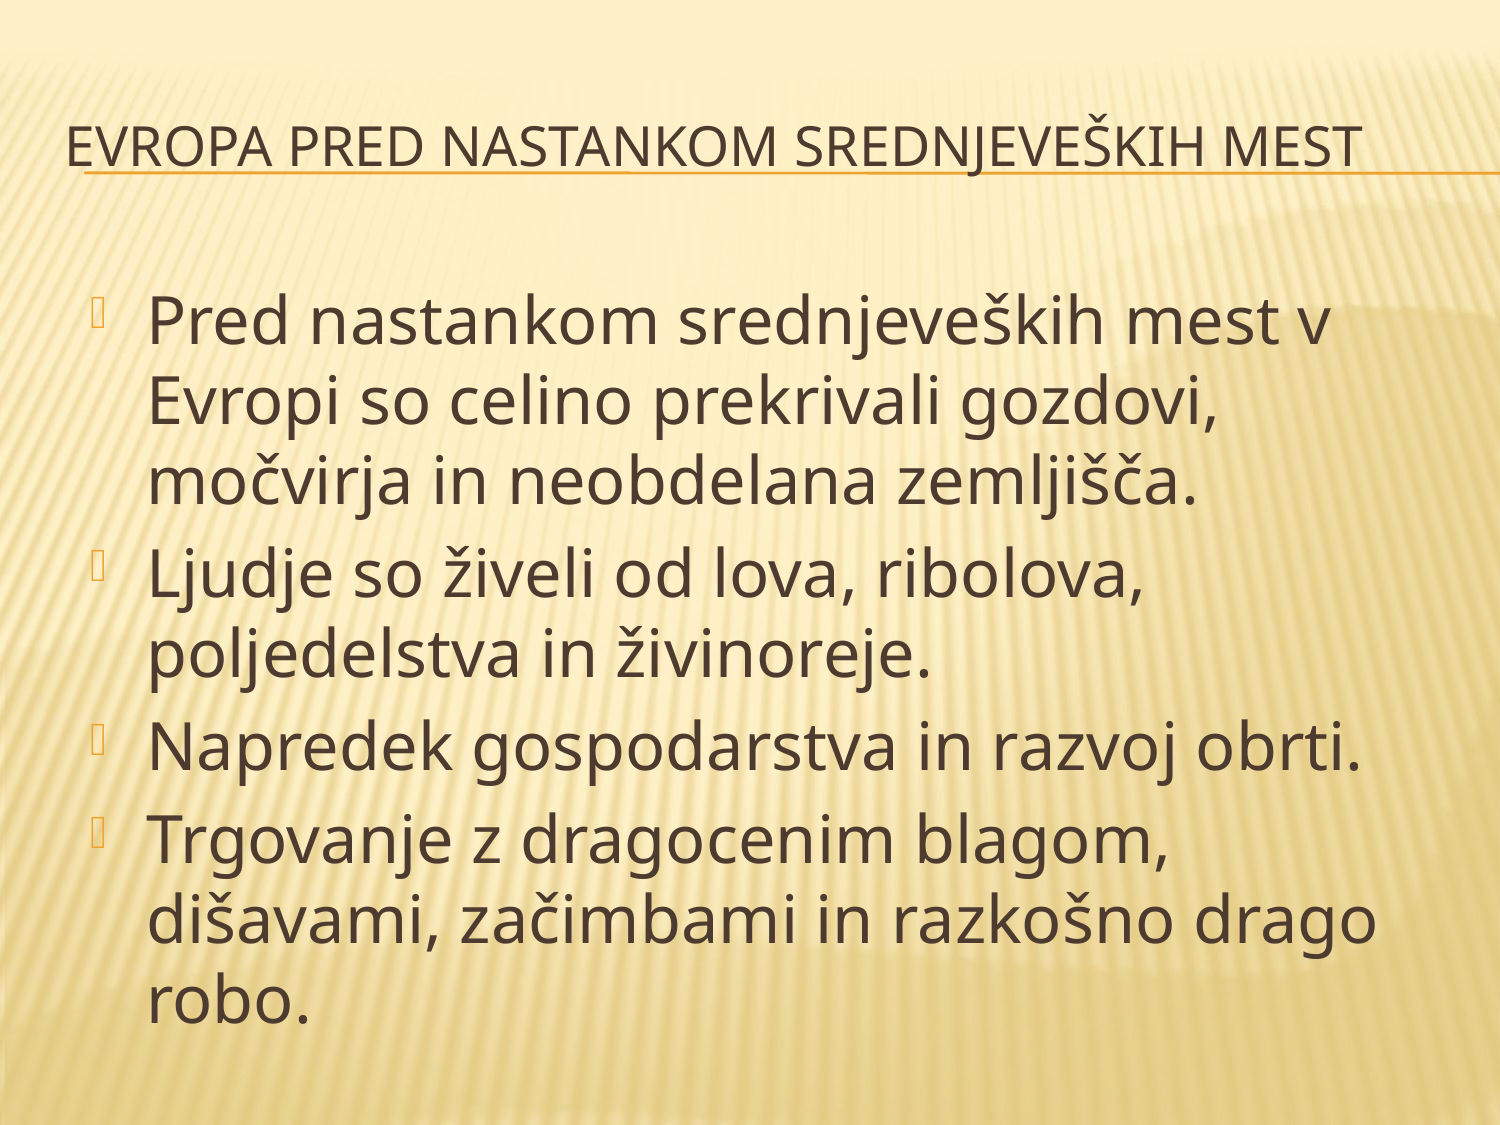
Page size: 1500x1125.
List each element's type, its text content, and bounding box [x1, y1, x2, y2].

picture [0, 0, 1500, 1125]
list Pred nastankom srednjeveških mest v Evropi so celino prekrivali gozdovi, močvirja in neobdelana zemljišča. Ljudje so živeli od lova, ribolova, poljedelstva in živinoreje. Napredek gospodarstva in razvoj obrti. Trgovanje z dragocenim blagom, dišavami, začimbami in razkošno drago robo. [75, 270, 1436, 1035]
title EVROPA PRED NASTANKOM SREDNJEVEŠKIH MEST [50, 75, 1475, 213]
